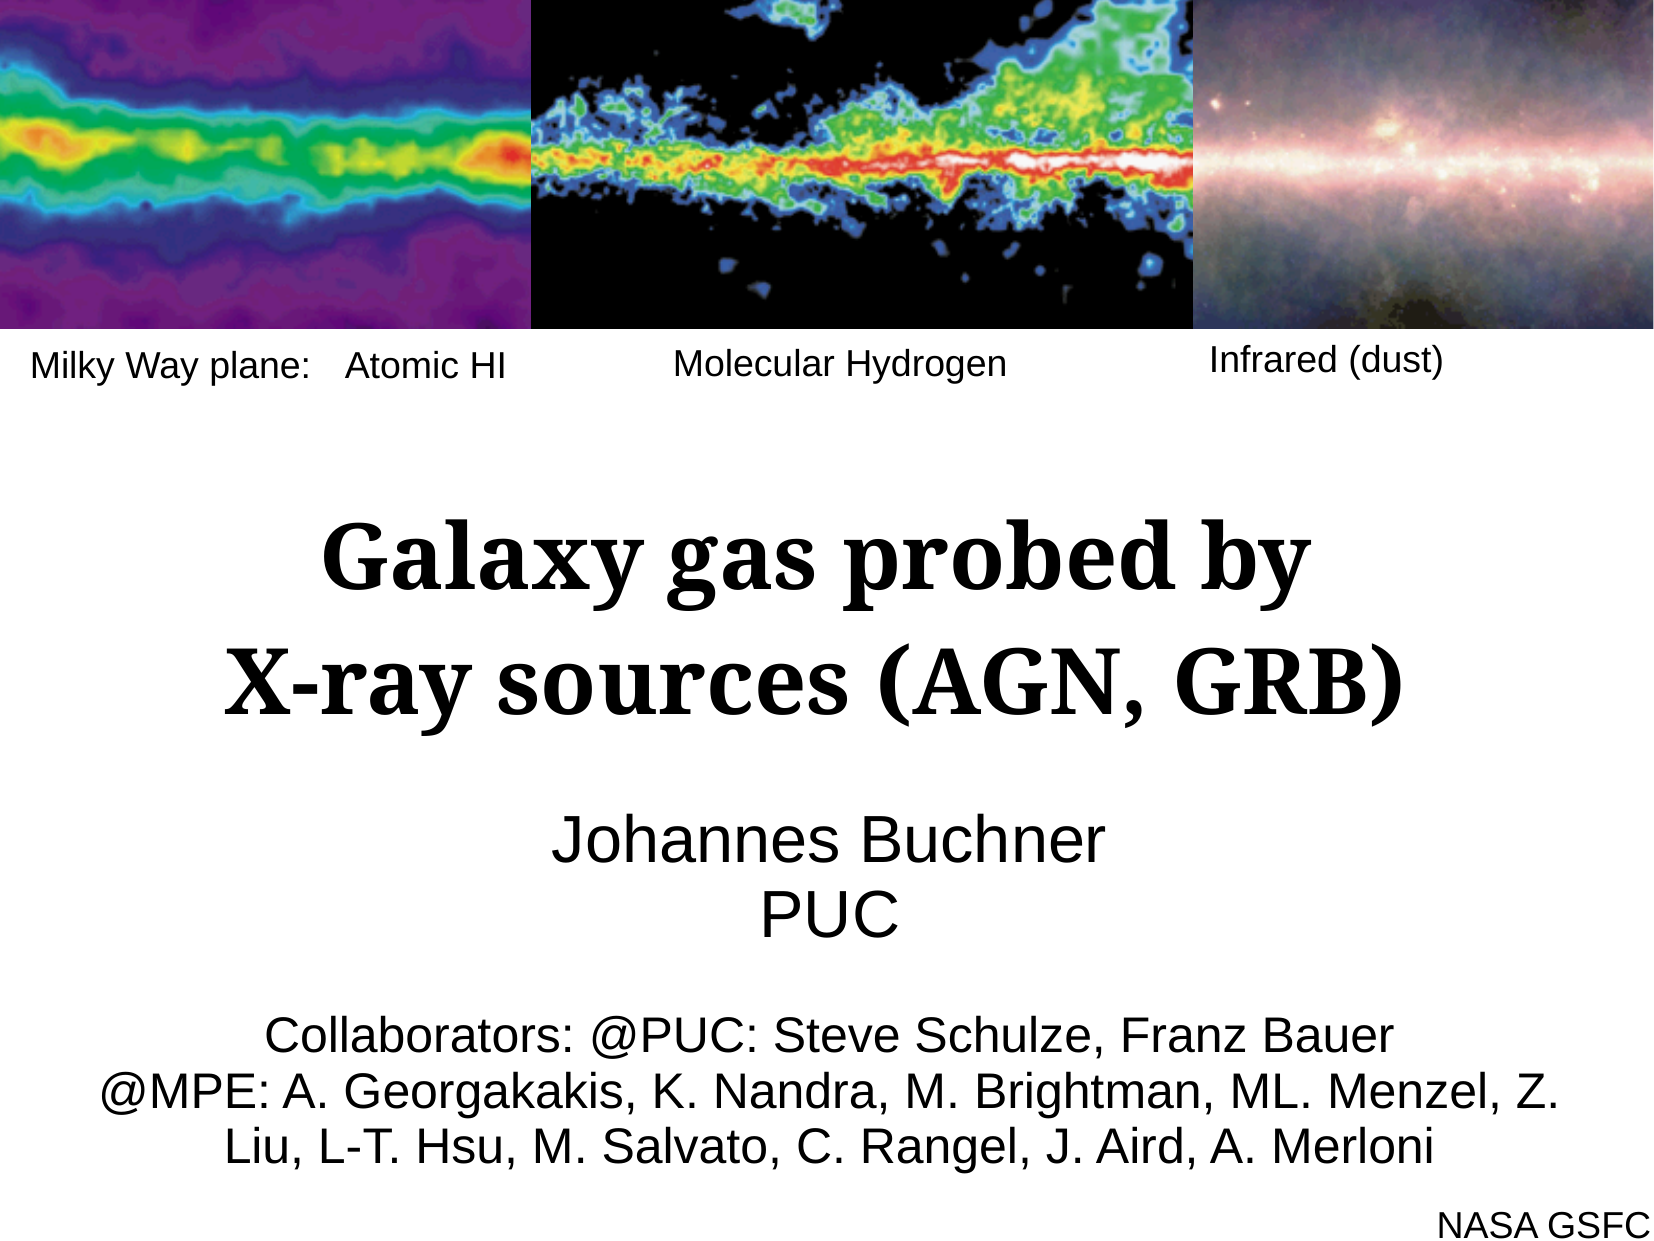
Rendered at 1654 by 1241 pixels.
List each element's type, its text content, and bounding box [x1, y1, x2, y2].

picture [0, 0, 1654, 329]
title Galaxy gas probed by X-ray sources (AGN, GRB) [71, 452, 1561, 781]
text_box Johannes Buchner PUC Collaborators: @PUC: Steve Schulze, Franz Bauer @MPE: A. Georgakakis, K. Nandra, M. Brightman, ML. Menzel, Z. Liu, L-T. Hsu, M. Salvato, C. Rangel, J. Aird, A. Merloni [77, 645, 1582, 1238]
text_box NASA GSFC [1421, 1196, 1654, 1241]
text_box Infrared (dust) [1194, 331, 1654, 515]
text_box Milky Way plane: [15, 337, 361, 437]
text_box Atomic HI [361, 337, 571, 395]
text_box Molecular Hydrogen [658, 334, 1154, 518]
